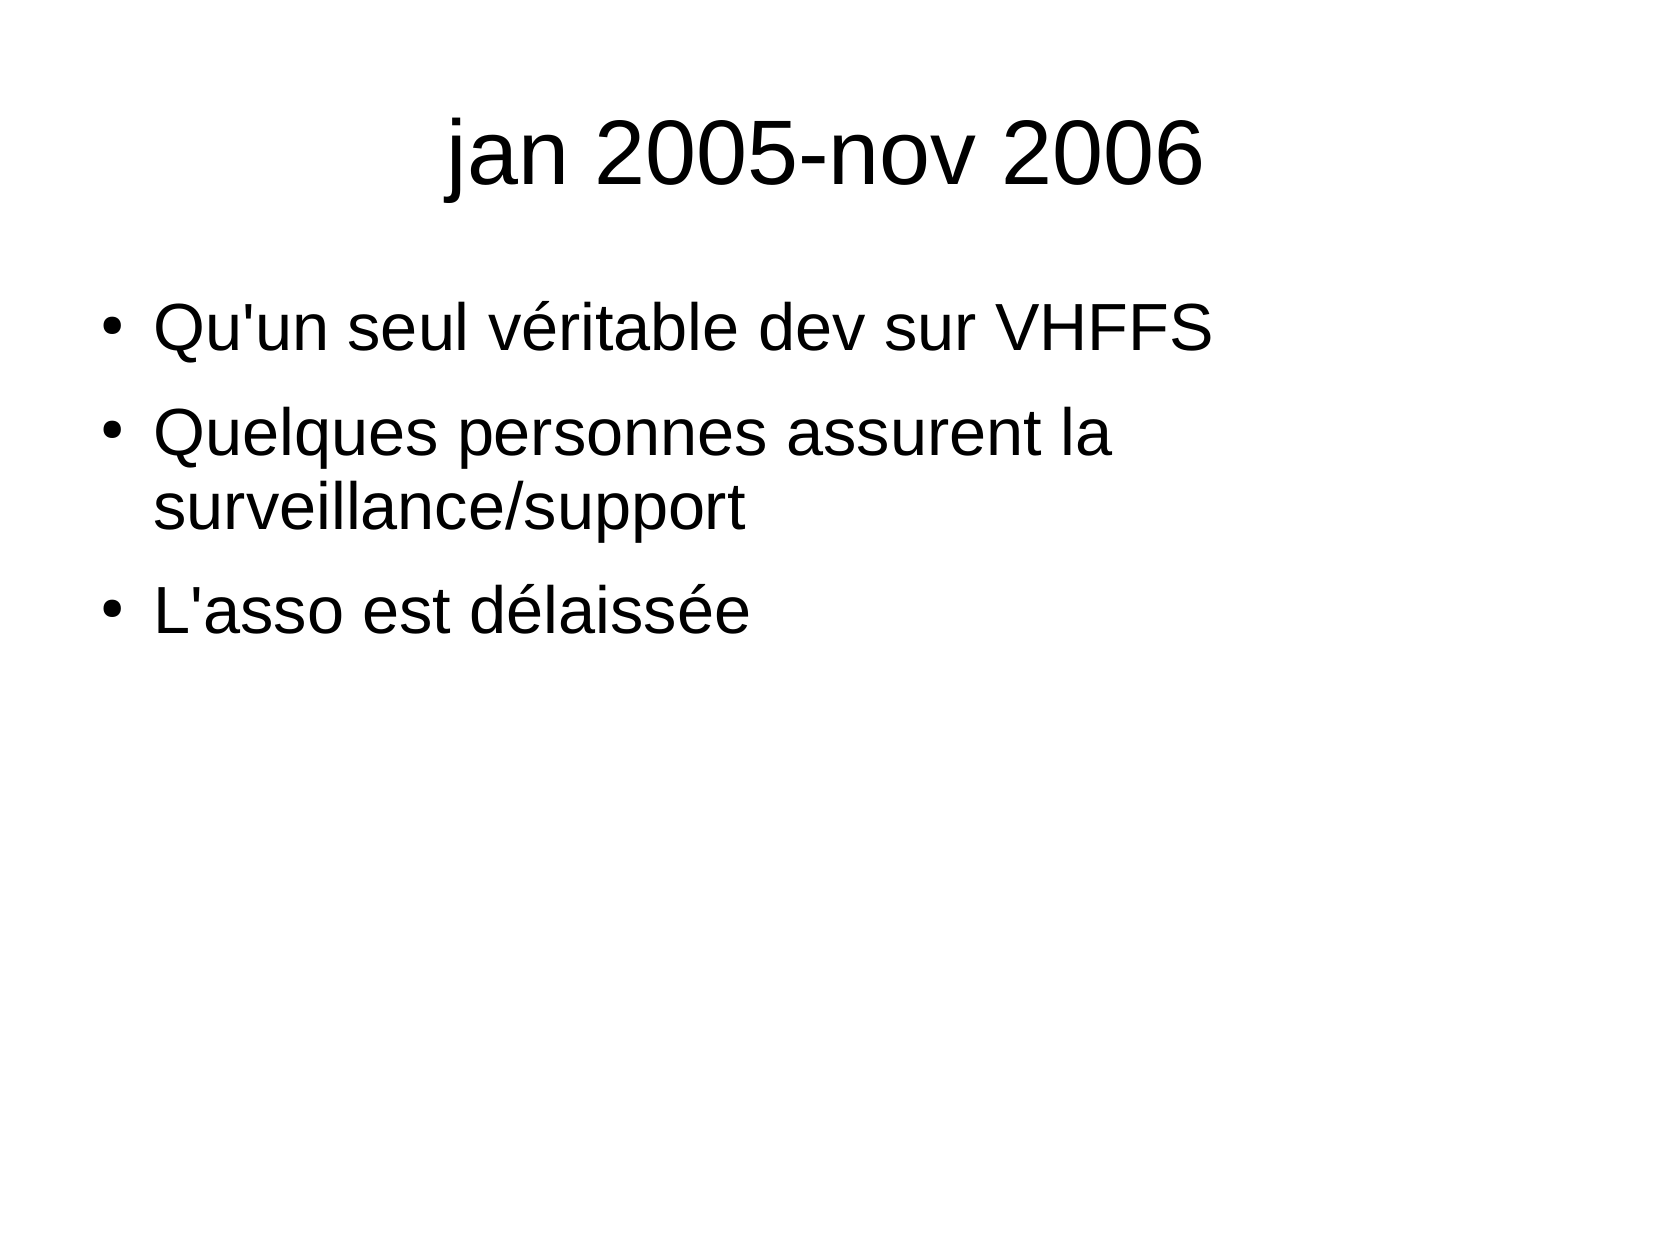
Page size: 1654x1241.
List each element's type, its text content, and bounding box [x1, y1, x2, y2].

list Qu'un seul véritable dev sur VHFFS Quelques personnes assurent la surveillance/support L'asso est délaissée [82, 290, 1571, 1109]
title jan 2005-nov 2006 [82, 56, 1571, 250]
